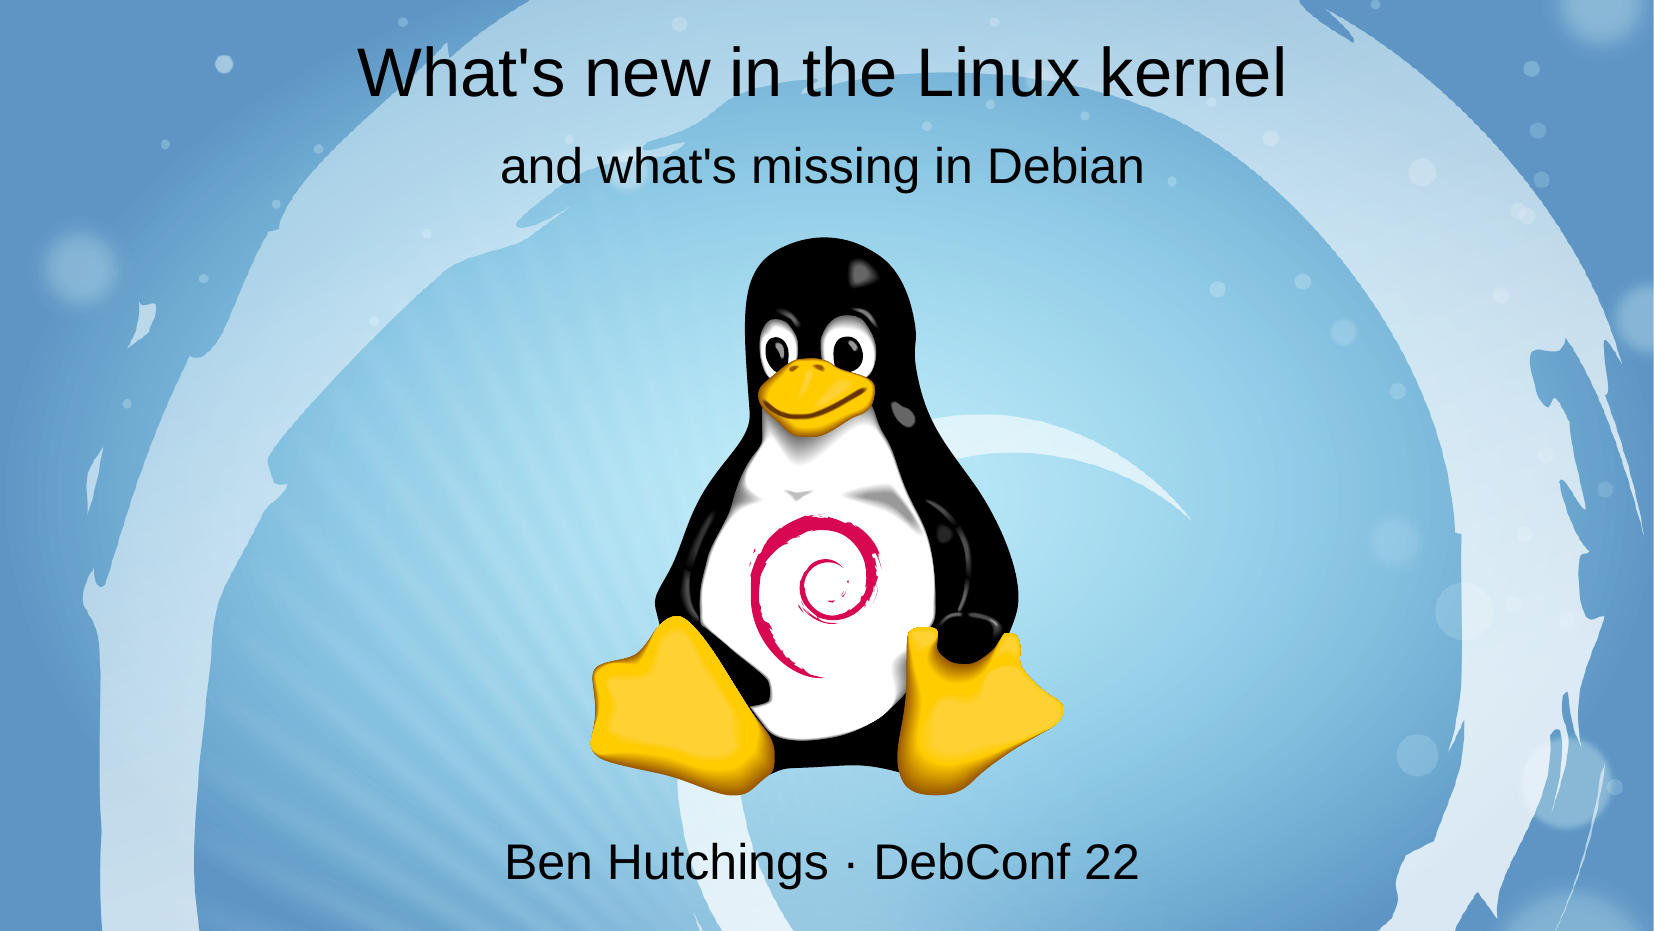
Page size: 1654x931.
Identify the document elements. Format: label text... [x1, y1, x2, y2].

title What's new in the Linux kernel [109, 0, 1536, 146]
text_box Ben Hutchings · DebConf 22 [168, 826, 1477, 916]
text_box and what's missing in Debian [160, 131, 1485, 202]
picture [0, 0, 1654, 931]
